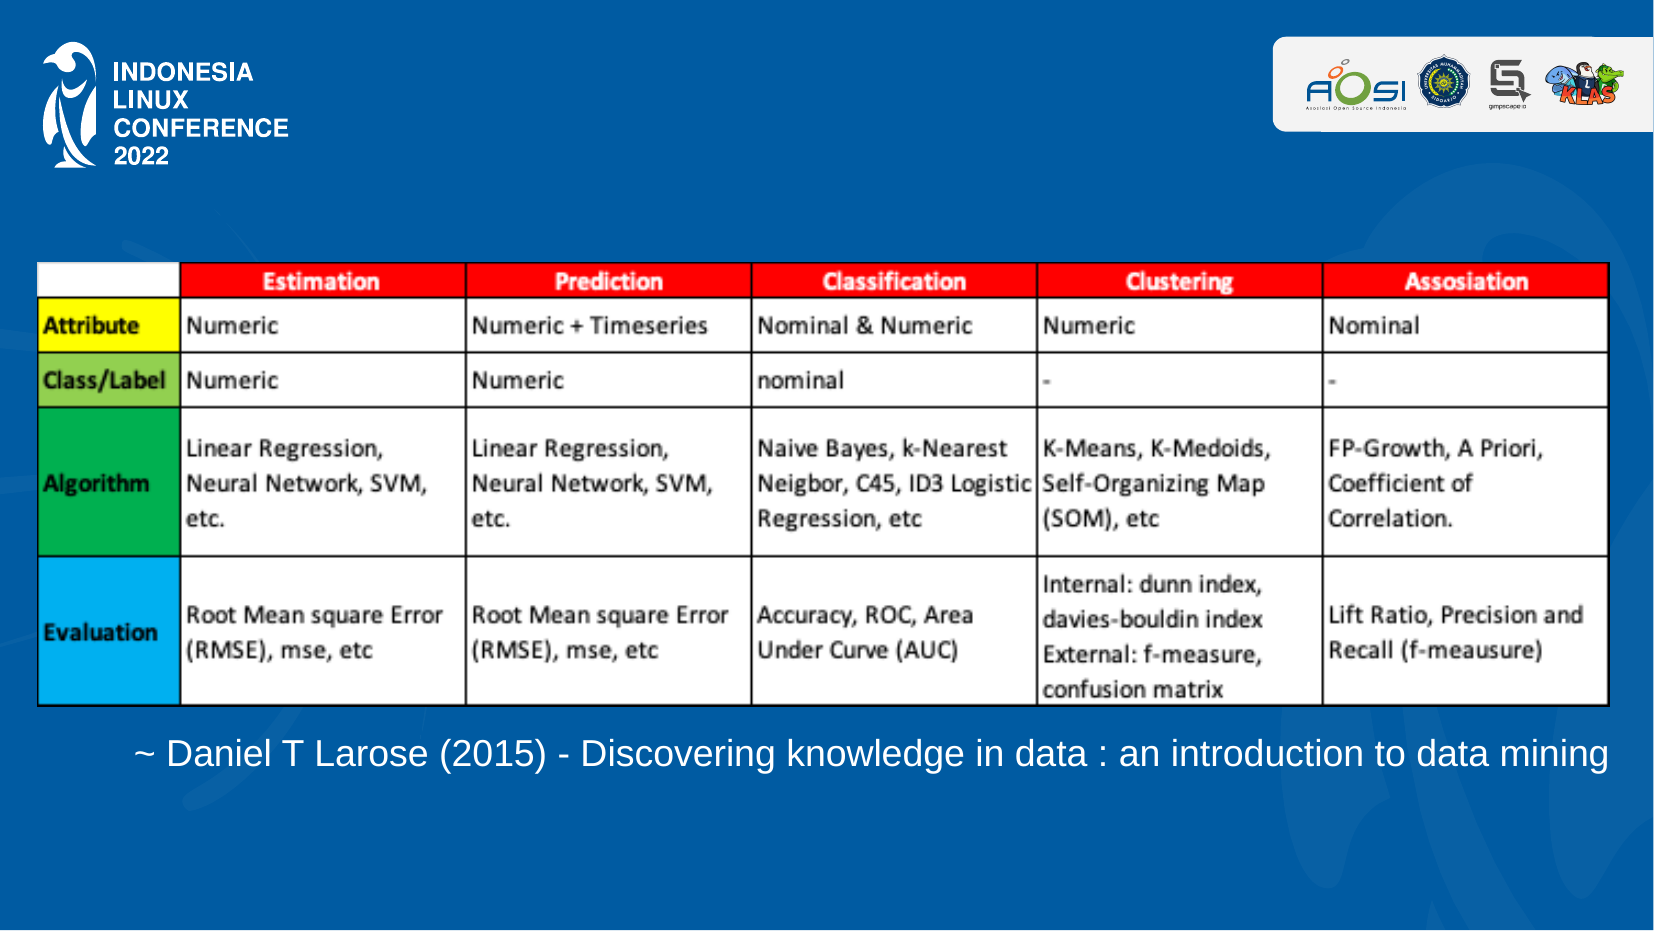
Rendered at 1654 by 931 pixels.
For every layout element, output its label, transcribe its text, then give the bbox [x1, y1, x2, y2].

picture [37, 262, 1610, 681]
text_box ~ Daniel T Larose (2015) - Discovering knowledge in data : an introduction to data mining [0, 681, 1610, 826]
picture [1545, 62, 1624, 105]
picture [1417, 54, 1471, 108]
